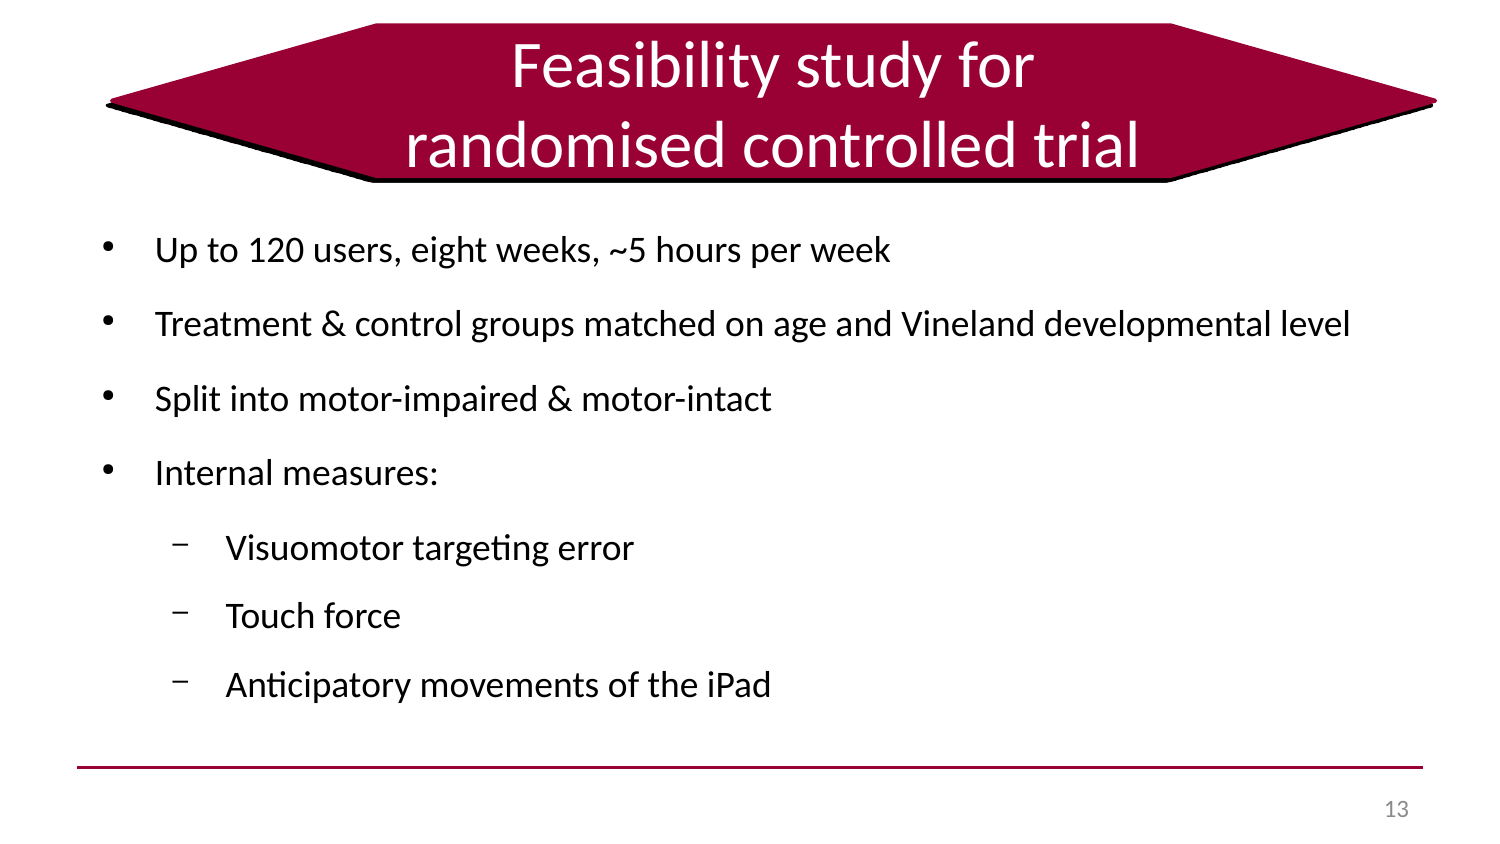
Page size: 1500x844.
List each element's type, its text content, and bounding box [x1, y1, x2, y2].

list Up to 120 users, eight weeks, ~5 hours per week Treatment & control groups matched on age and Vineland developmental level Split into motor-impaired & motor-intact Internal measures: Visuomotor targeting error Touch force Anticipatory movements of the iPad [68, 217, 1419, 775]
text_box Feasibility study for randomised controlled trial [112, 25, 1436, 176]
slide_number <number> [1074, 785, 1425, 830]
